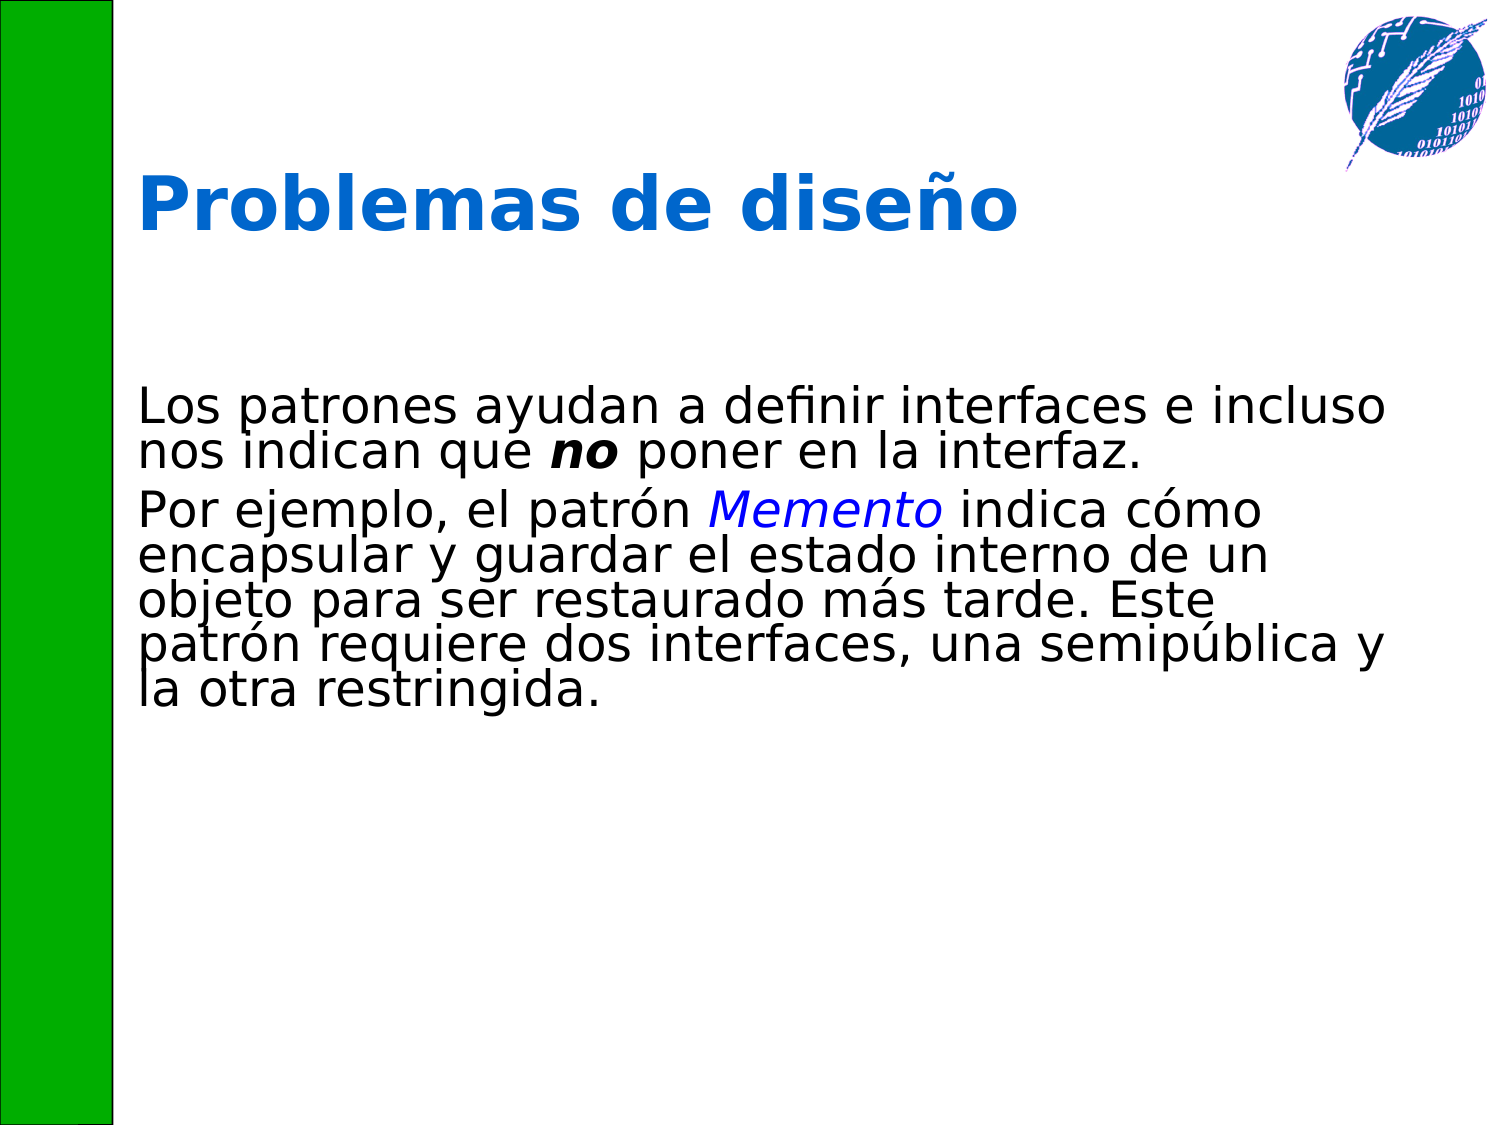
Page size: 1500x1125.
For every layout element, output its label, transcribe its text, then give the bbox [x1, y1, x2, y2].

picture [1417, 140, 1425, 149]
list Los patrones ayudan a definir interfaces e incluso nos indican que no poner en la interfaz. Por ejemplo, el patrón Memento indica cómo encapsular y guardar el estado interno de un objeto para ser restaurado más tarde. Este patrón requiere dos interfaces, una semipública y la otra restringida. [137, 387, 1397, 1042]
picture [1341, 15, 1488, 172]
title Problemas de diseño [136, 126, 1411, 299]
